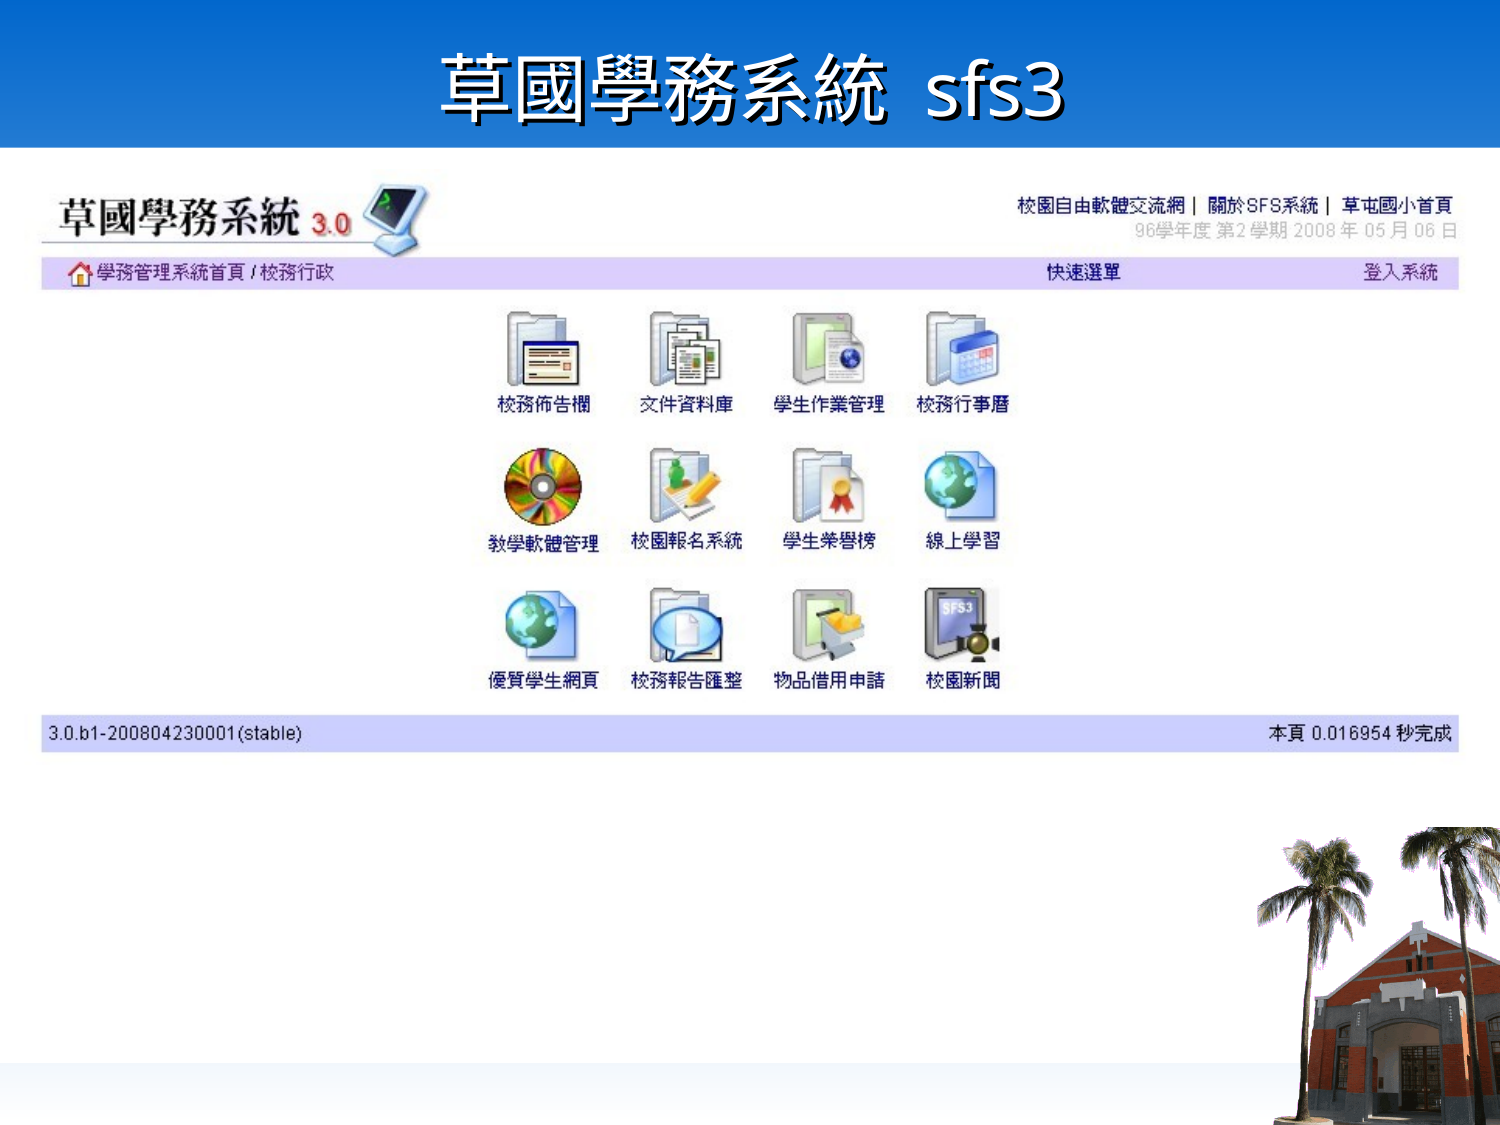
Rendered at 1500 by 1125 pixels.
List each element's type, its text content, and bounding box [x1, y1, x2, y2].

picture [0, 169, 1500, 1125]
text_box 草國學務系統 sfs3 [0, 29, 1500, 120]
